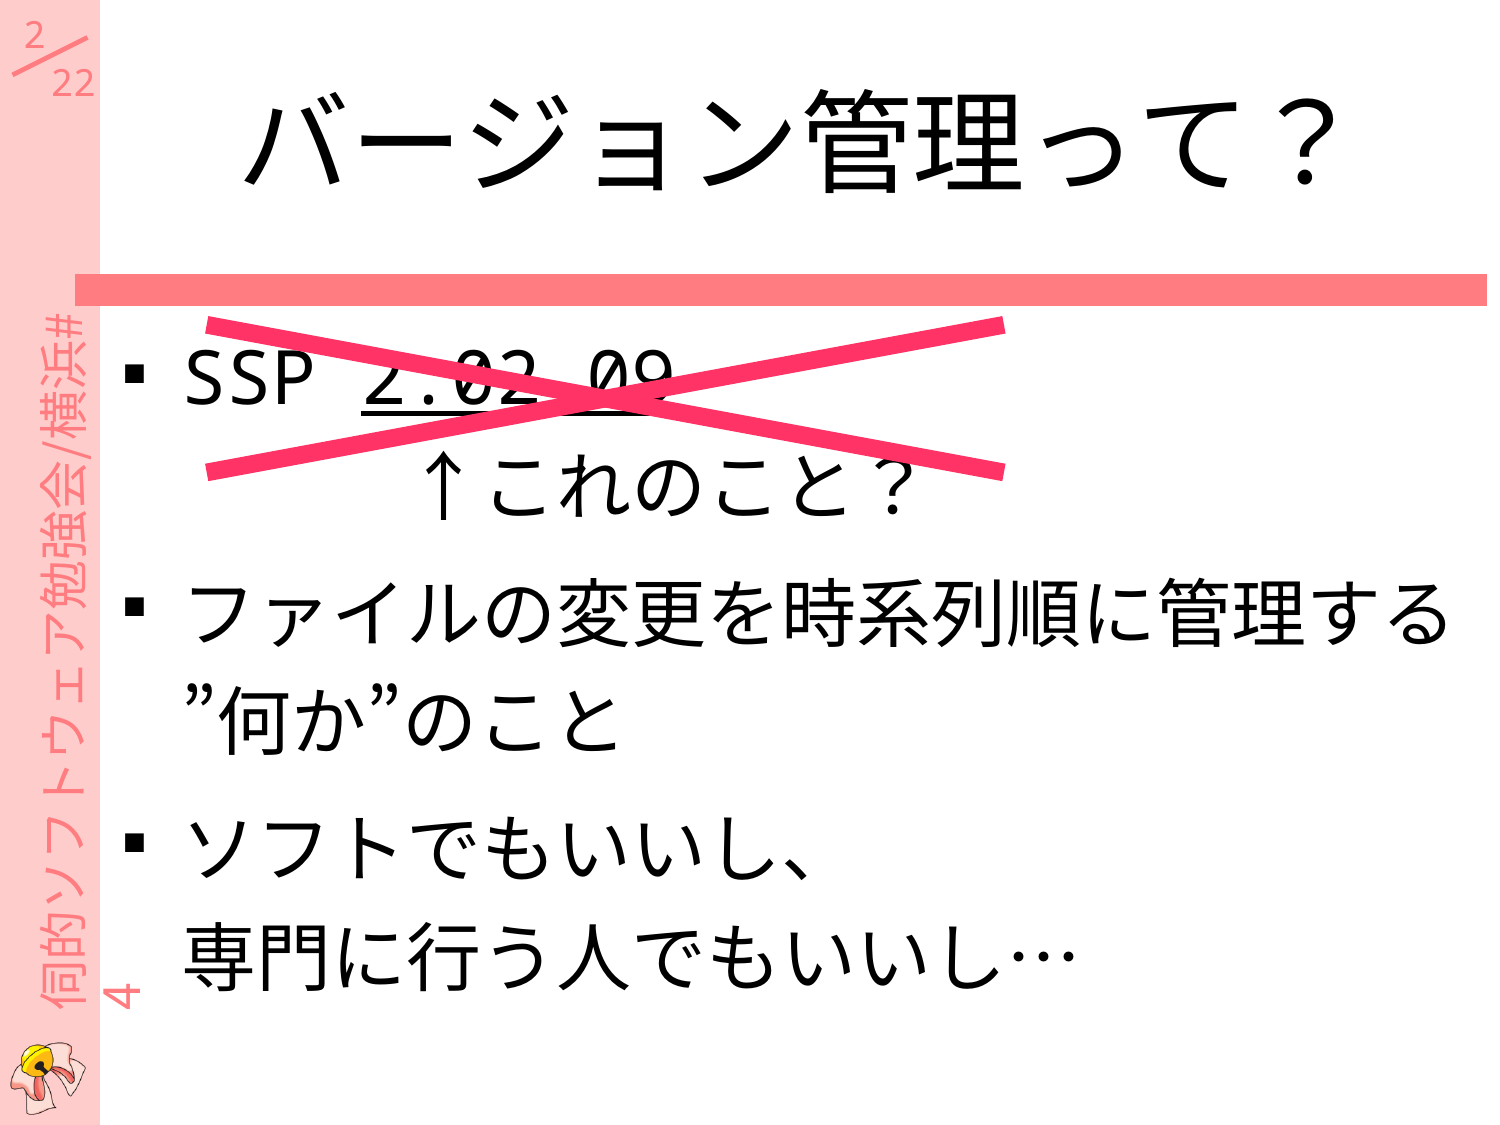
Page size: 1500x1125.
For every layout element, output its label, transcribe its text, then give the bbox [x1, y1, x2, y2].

list SSP 2.02.09 ↑これのこと？ ファイルの変更を時系列順に管理する ”何か”のこと ソフトでもいいし、 専門に行う人でもいいし… [257, 324, 954, 389]
list SSP 2.02.09 ↑これのこと？ ファイルの変更を時系列順に管理する ”何か”のこと ソフトでもいいし、 専門に行う人でもいいし… [125, 324, 1476, 1101]
picture [10, 1042, 86, 1115]
title バージョン管理って？ [125, 17, 1476, 254]
